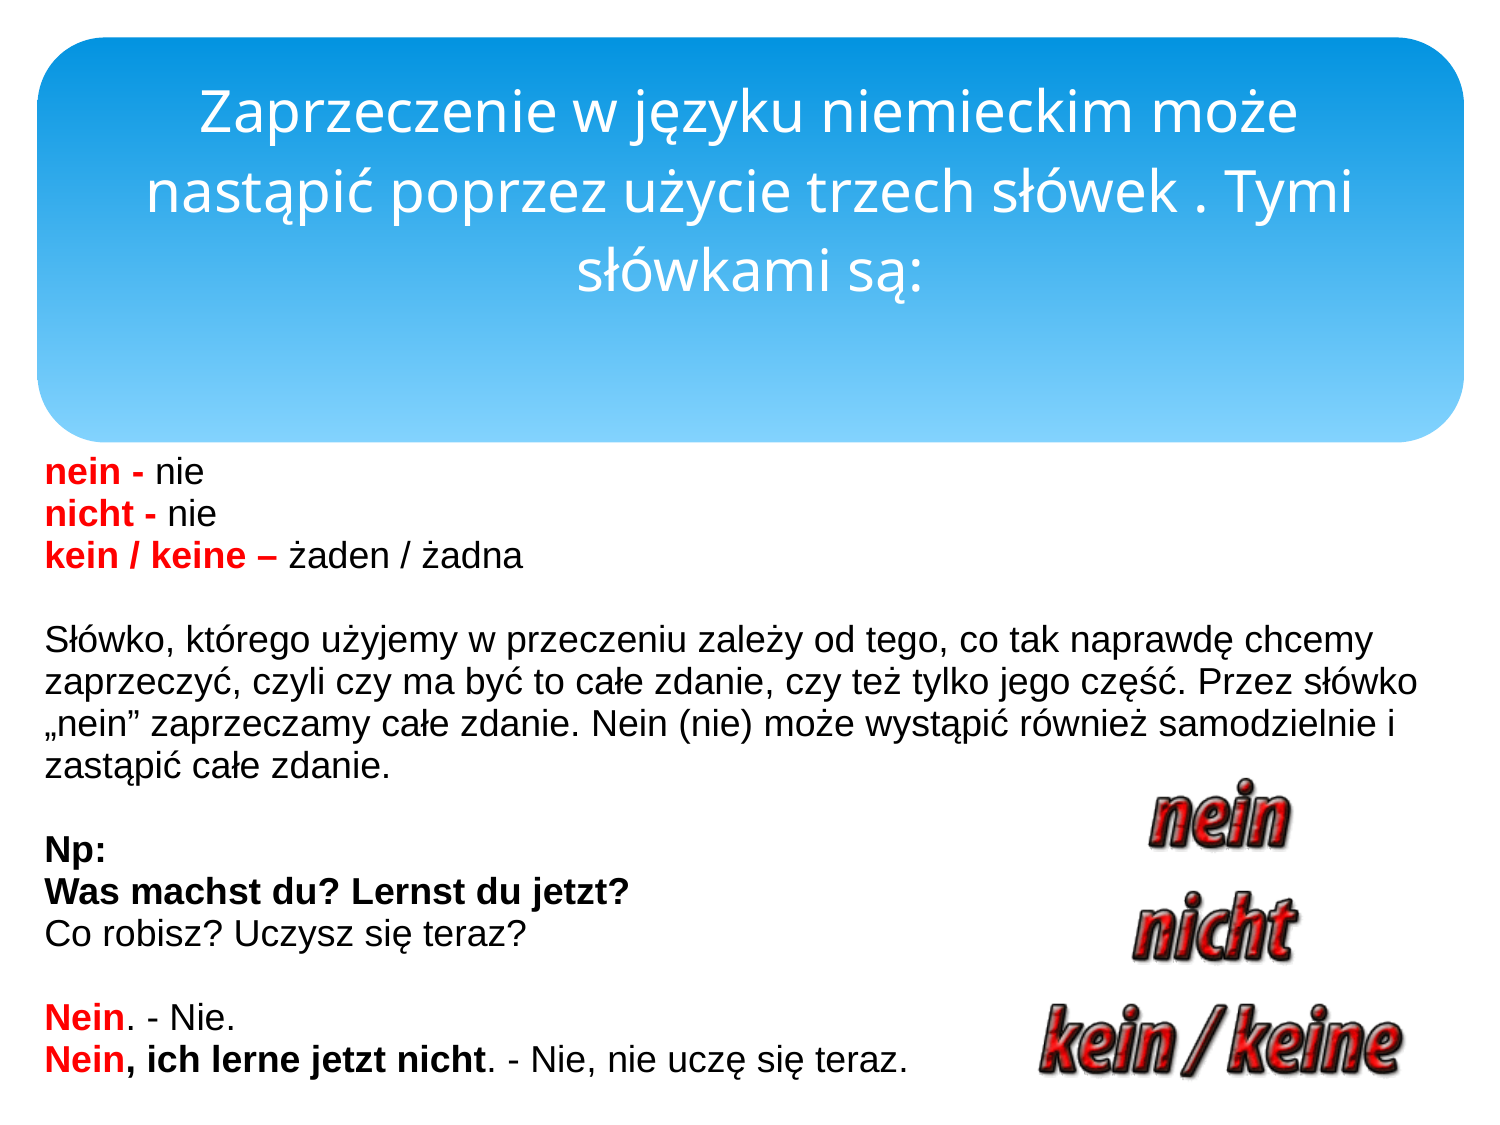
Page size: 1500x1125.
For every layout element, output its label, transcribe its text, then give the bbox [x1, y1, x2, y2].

text_box nein - nie nicht - nie kein / keine – żaden / żadna Słówko, którego użyjemy w przeczeniu zależy od tego, co tak naprawdę chcemy zaprzeczyć, czyli czy ma być to całe zdanie, czy też tylko jego część. Przez słówko „nein” zaprzeczamy całe zdanie. Nein (nie) może wystąpić również samodzielnie i zastąpić całe zdanie. Np: Was machst du? Lernst du jetzt? Co robisz? Uczysz się teraz? Nein. - Nie. Nein, ich lerne jetzt nicht. - Nie, nie uczę się teraz. [29, 442, 1447, 1097]
picture [1033, 767, 1418, 1090]
title Zaprzeczenie w języku niemieckim może nastąpić poprzez użycie trzech słówek . Tymi słówkami są: [75, 55, 1425, 261]
